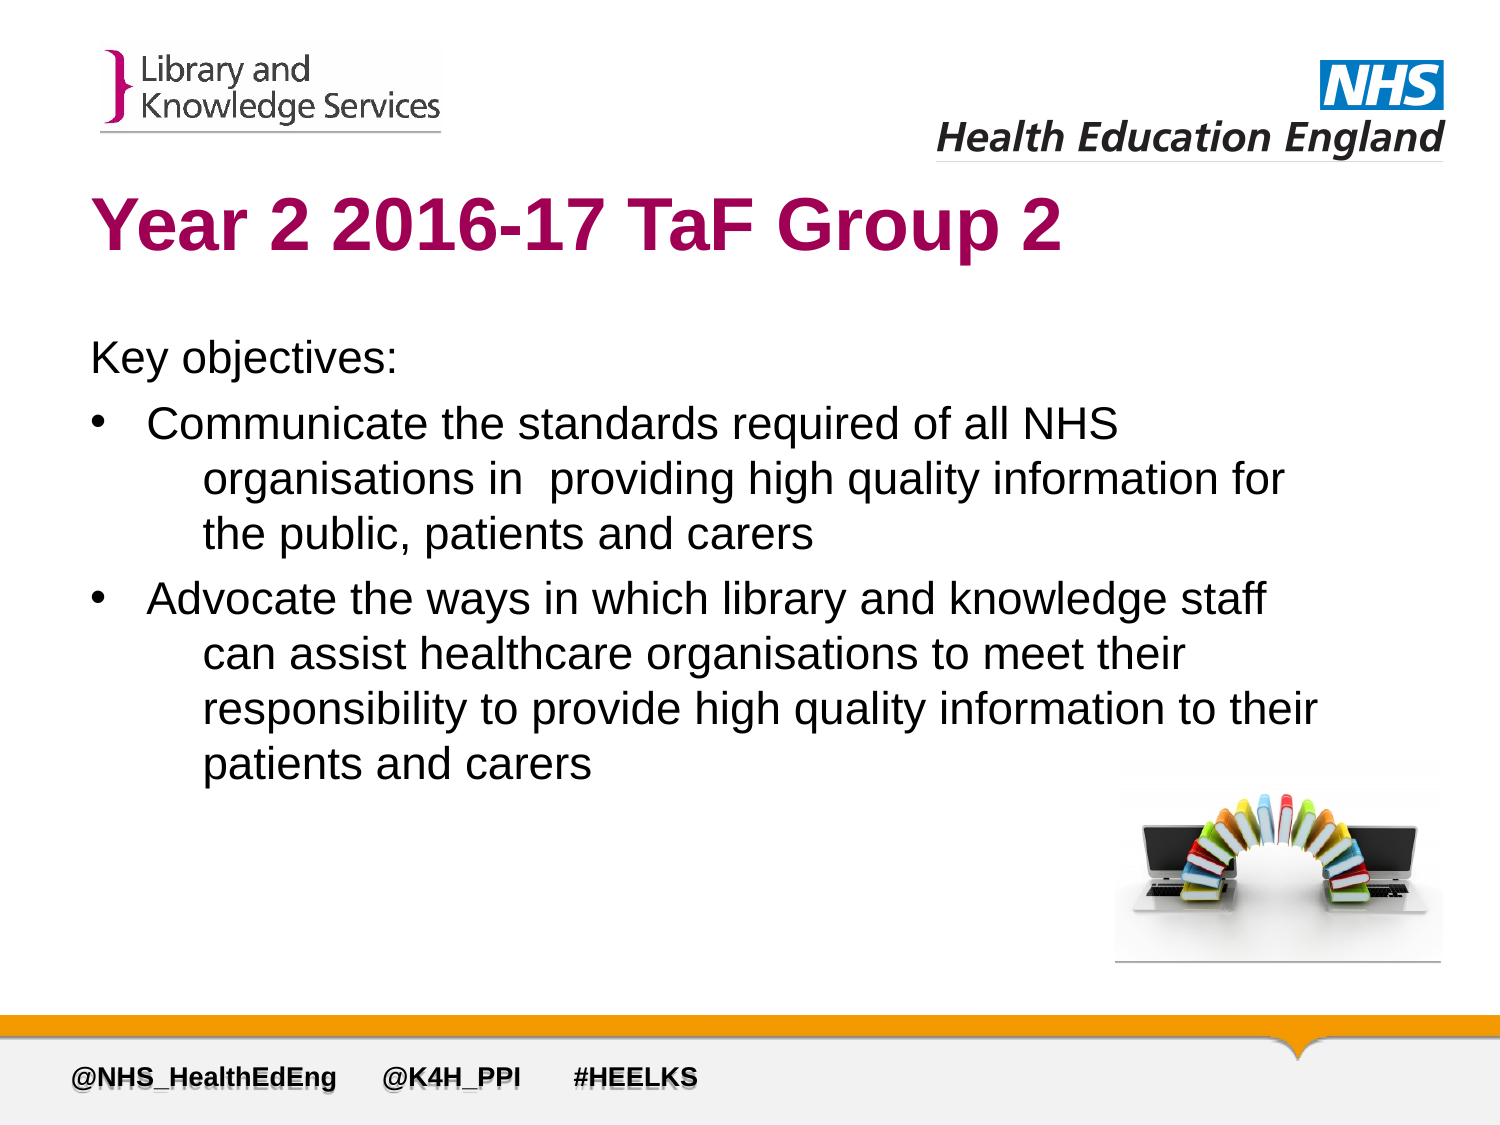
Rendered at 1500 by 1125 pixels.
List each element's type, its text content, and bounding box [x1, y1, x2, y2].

list Key objectives: Communicate the standards required of all NHS organisations in providing high quality information for the public, patients and carers Advocate the ways in which library and knowledge staff can assist healthcare organisations to meet their responsibility to provide high quality information to their patients and carers [75, 320, 1361, 931]
title Year 2 2016-17 TaF Group 2 [75, 168, 1351, 280]
picture [100, 42, 443, 131]
picture [1115, 743, 1443, 961]
text_box @NHS_HealthEdEng @K4H_PPI #HEELKS [55, 1052, 932, 1113]
